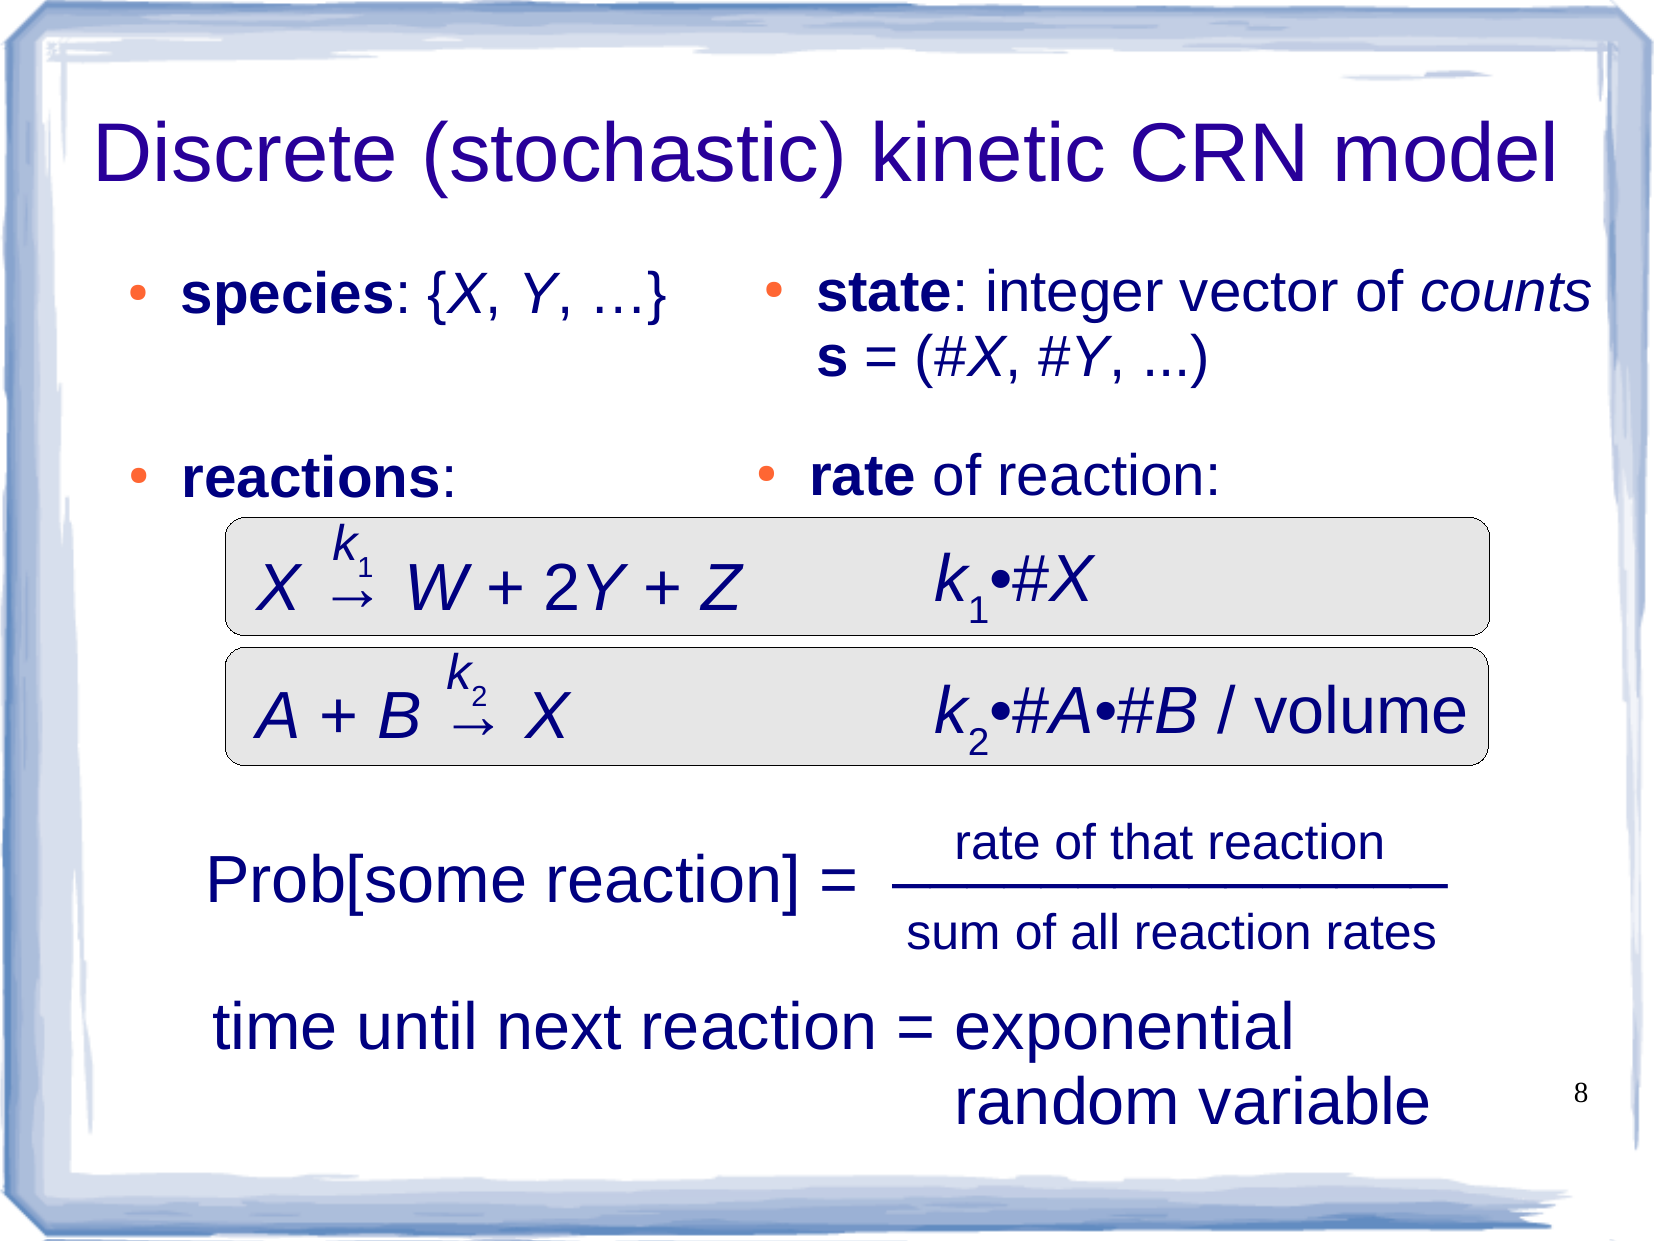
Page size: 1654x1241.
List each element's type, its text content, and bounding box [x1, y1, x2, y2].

text_box Prob[some reaction] = [190, 834, 878, 925]
picture [0, 0, 1654, 1241]
text_box k2•#A•#B / volume [919, 665, 1506, 772]
text_box k2 [446, 644, 507, 670]
text_box exponential random variable [940, 981, 1482, 1147]
list rate of reaction: [738, 442, 1283, 536]
text_box reactions: [95, 437, 483, 518]
text_box time until next reaction = [197, 981, 940, 1072]
text_box X → W + 2Y + Z [241, 542, 766, 632]
text_box A + B → X [241, 670, 646, 761]
text_box [225, 517, 919, 636]
text_box [1131, 517, 1490, 636]
title Discrete (stochastic) kinetic CRN model [82, 49, 1571, 257]
text_box sum of all reaction rates [873, 896, 1471, 971]
list species: {X, Y, …} [109, 261, 738, 340]
text_box k1 [332, 515, 393, 591]
text_box _______________ [878, 807, 1477, 897]
text_box rate of that reaction [900, 807, 1440, 882]
text_box k1•#X [919, 533, 1131, 639]
text_box state: integer vector of counts s = (#X, #Y, ...) [738, 251, 1626, 403]
text_box [225, 647, 1489, 766]
